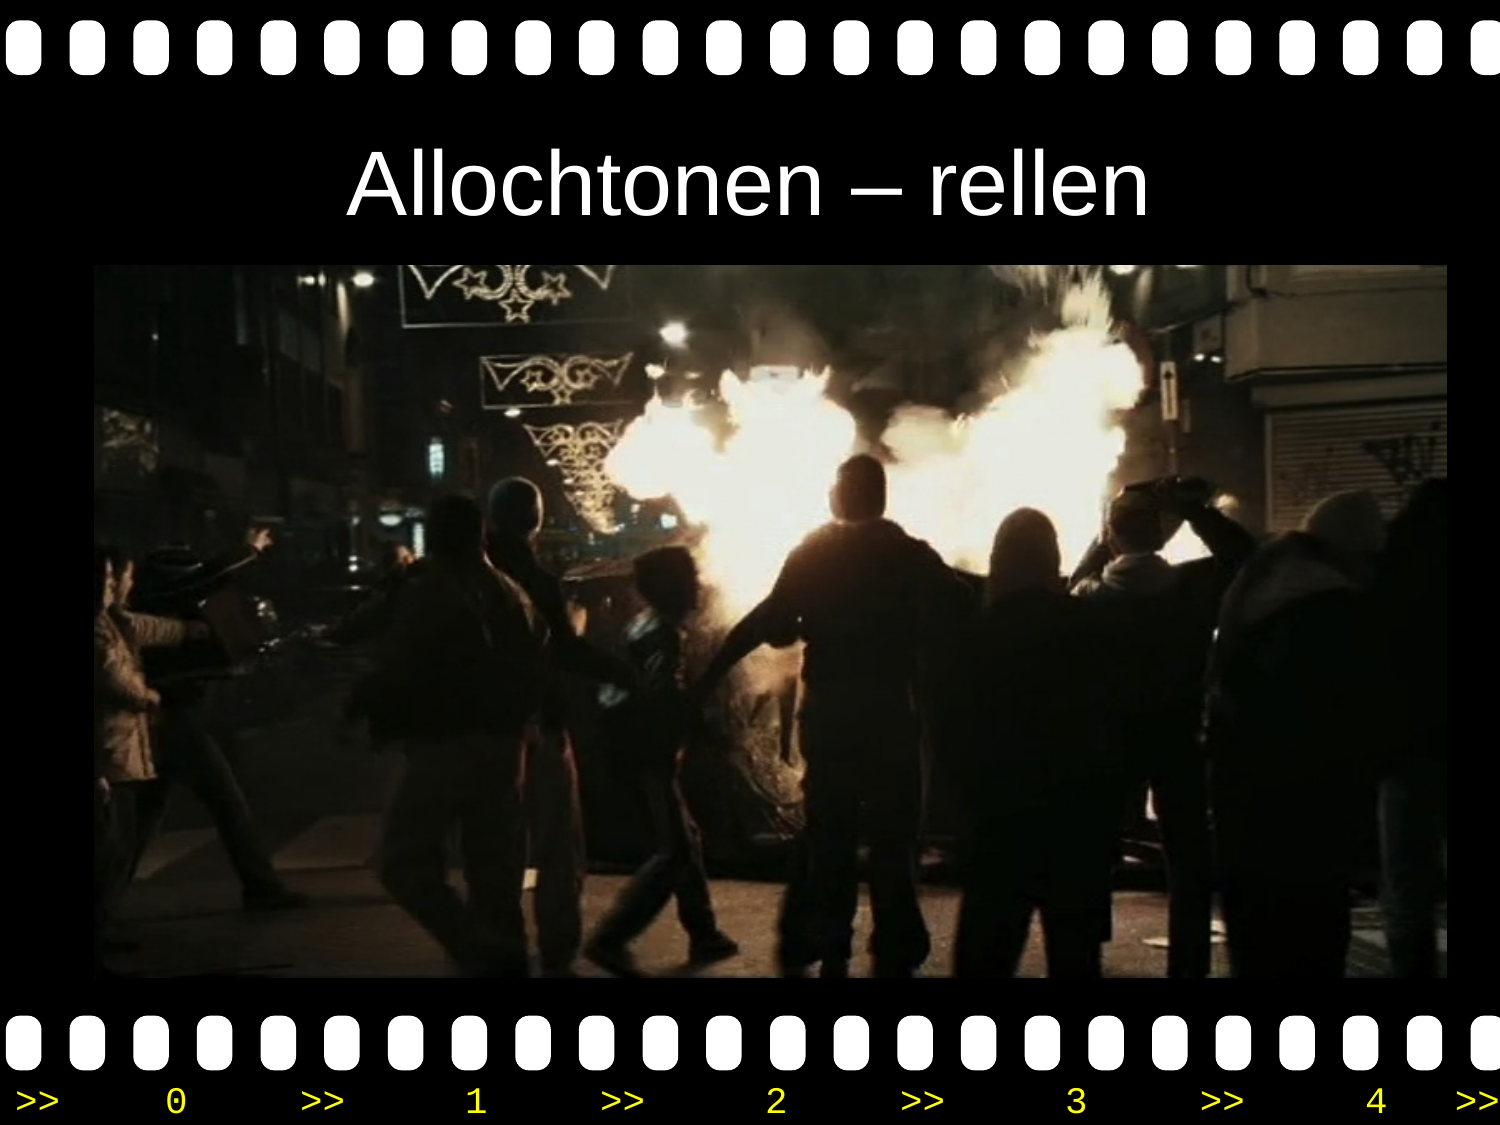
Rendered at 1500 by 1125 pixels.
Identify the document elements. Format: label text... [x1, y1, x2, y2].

picture [94, 265, 1447, 978]
title Allochtonen – rellen [75, 97, 1426, 271]
